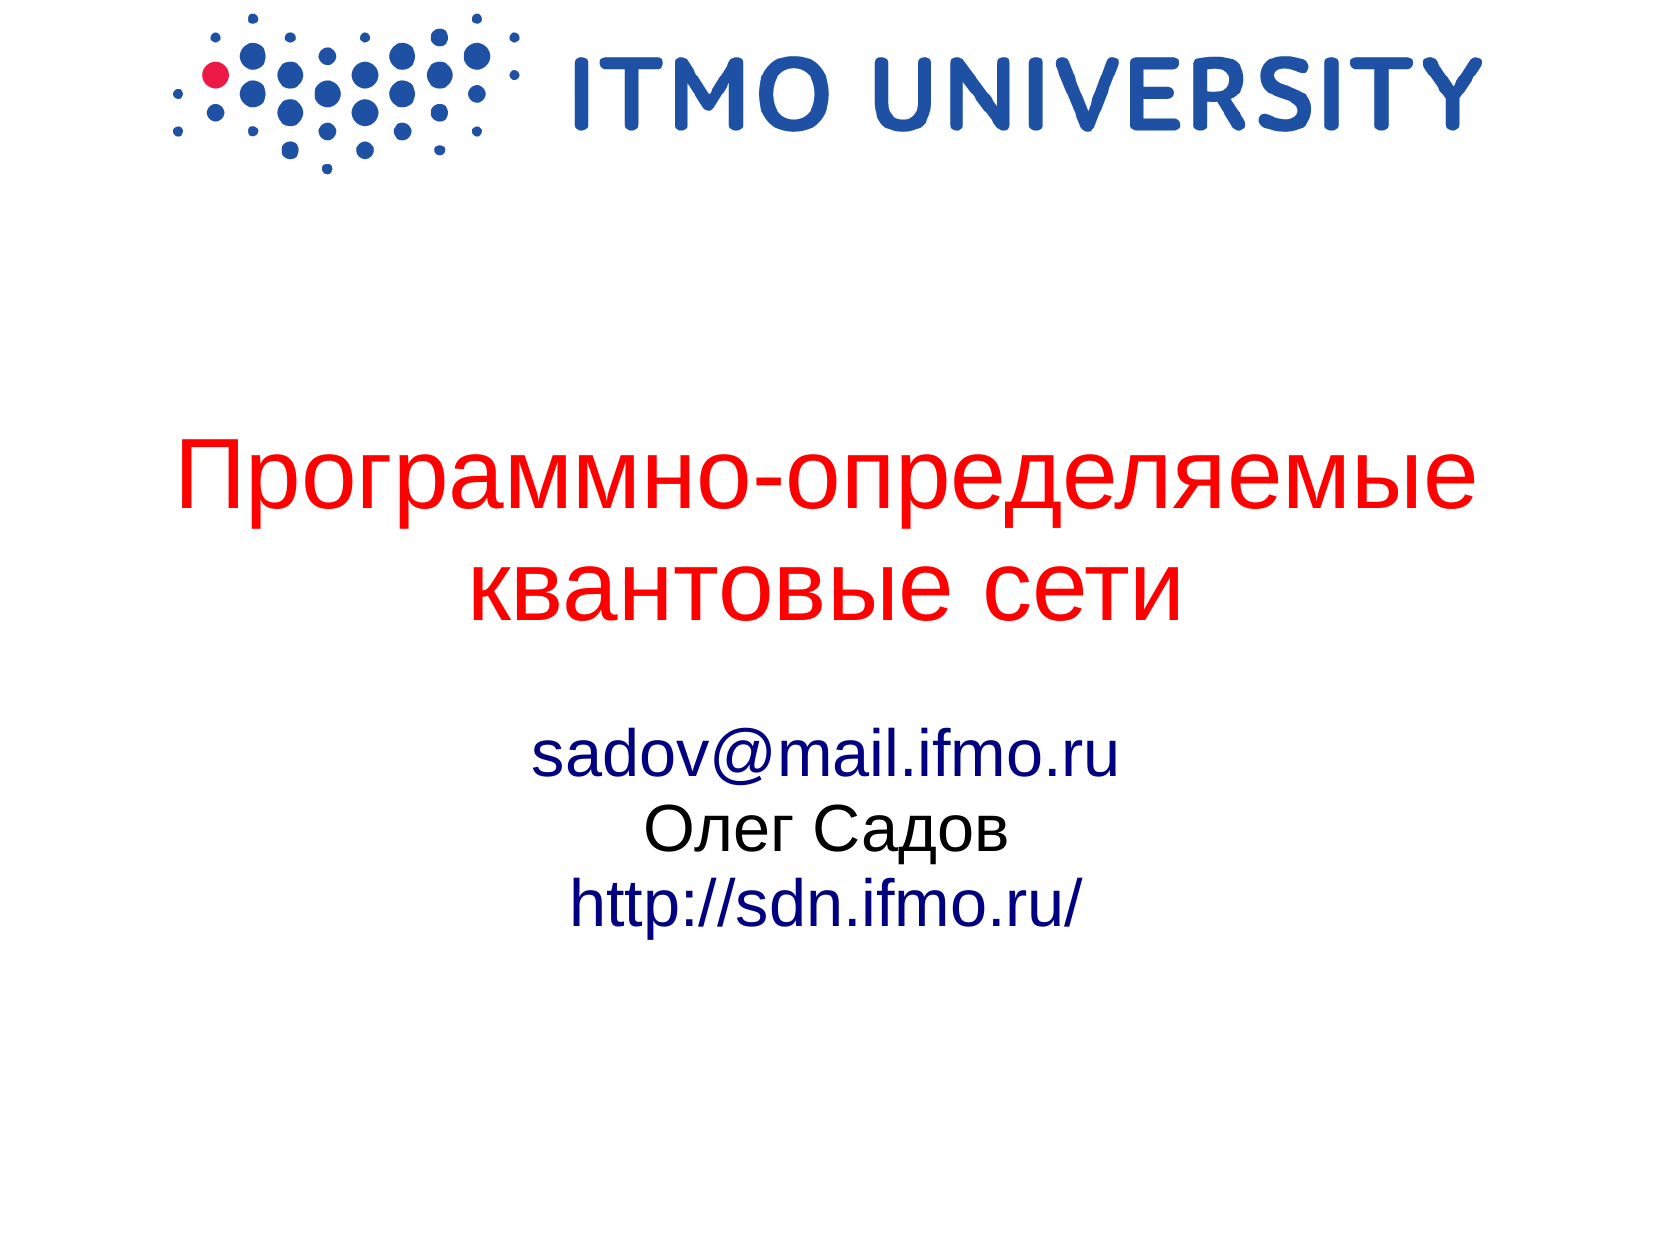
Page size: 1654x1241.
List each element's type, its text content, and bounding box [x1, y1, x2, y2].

subtitle Программно-определяемые квантовые сети sadov@mail.ifmo.ru Олег Садов http://sdn.ifmo.ru/ [82, 306, 1571, 1158]
picture [0, 0, 1654, 306]
